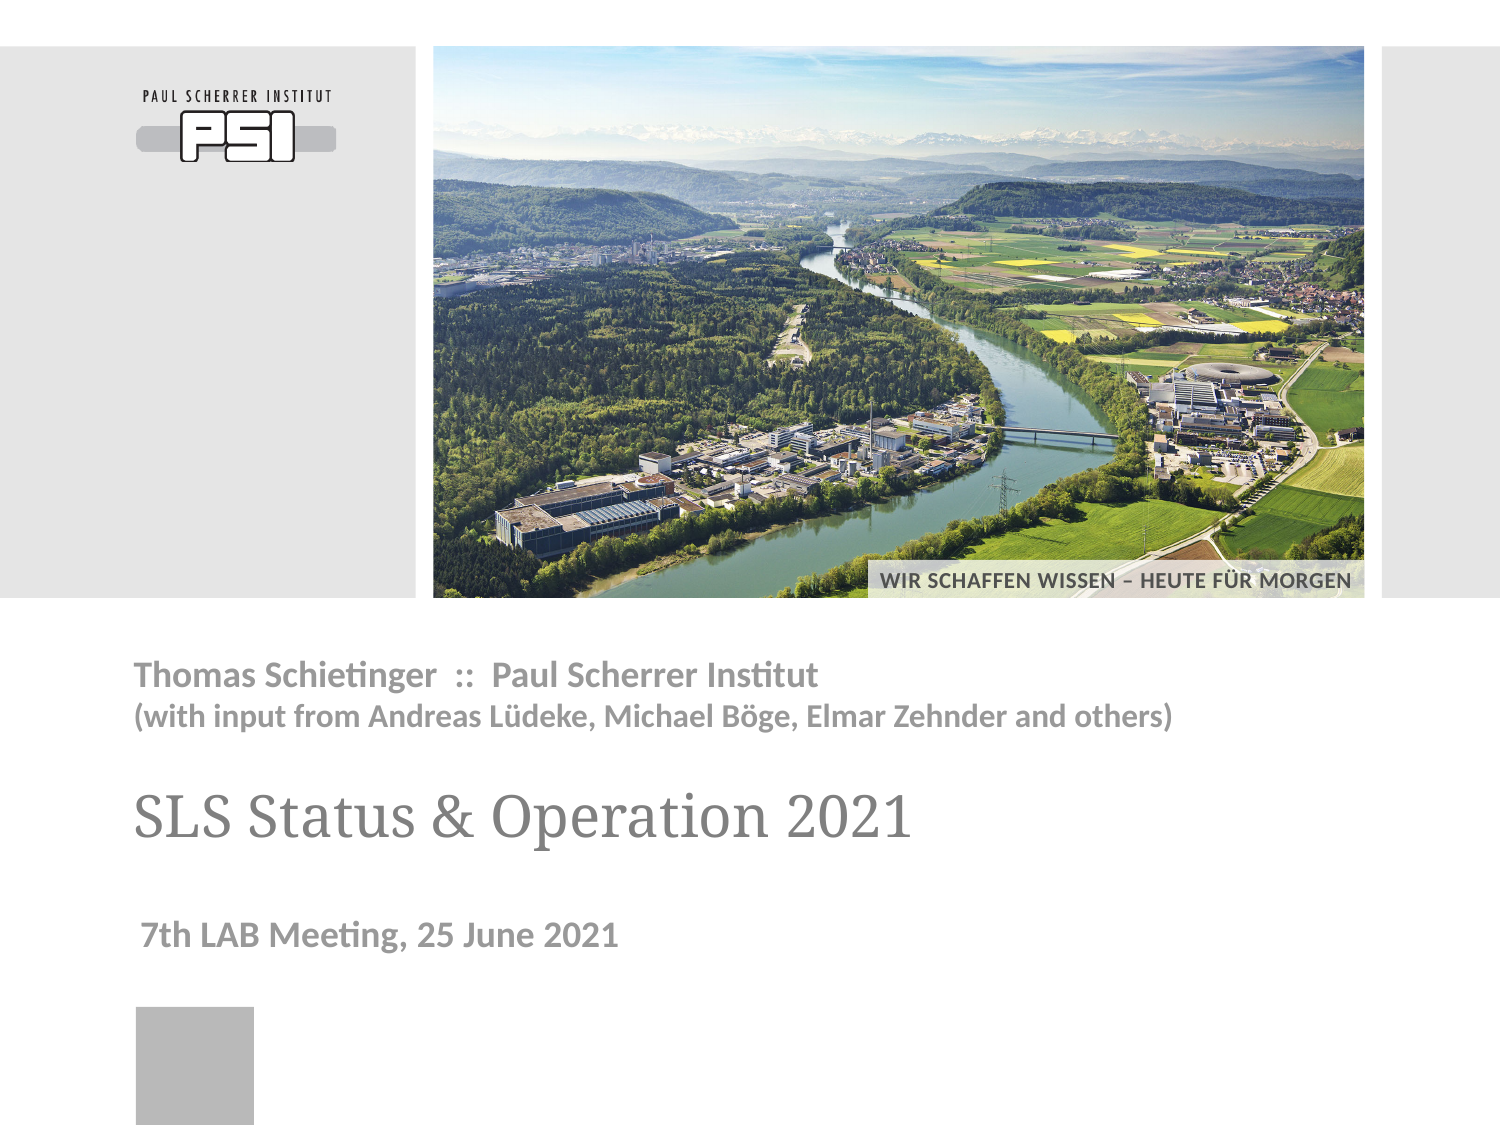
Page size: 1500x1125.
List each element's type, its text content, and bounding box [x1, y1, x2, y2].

picture [433, 46, 1365, 598]
title SLS Status & Operation 2021 [133, 779, 1441, 959]
text_box 7th LAB Meeting, 25 June 2021 [125, 908, 1404, 965]
subtitle Thomas Schietinger :: Paul Scherrer Institut (with input from Andreas Lüdeke, Michael Böge, Elmar Zehnder and others) [133, 649, 1441, 743]
